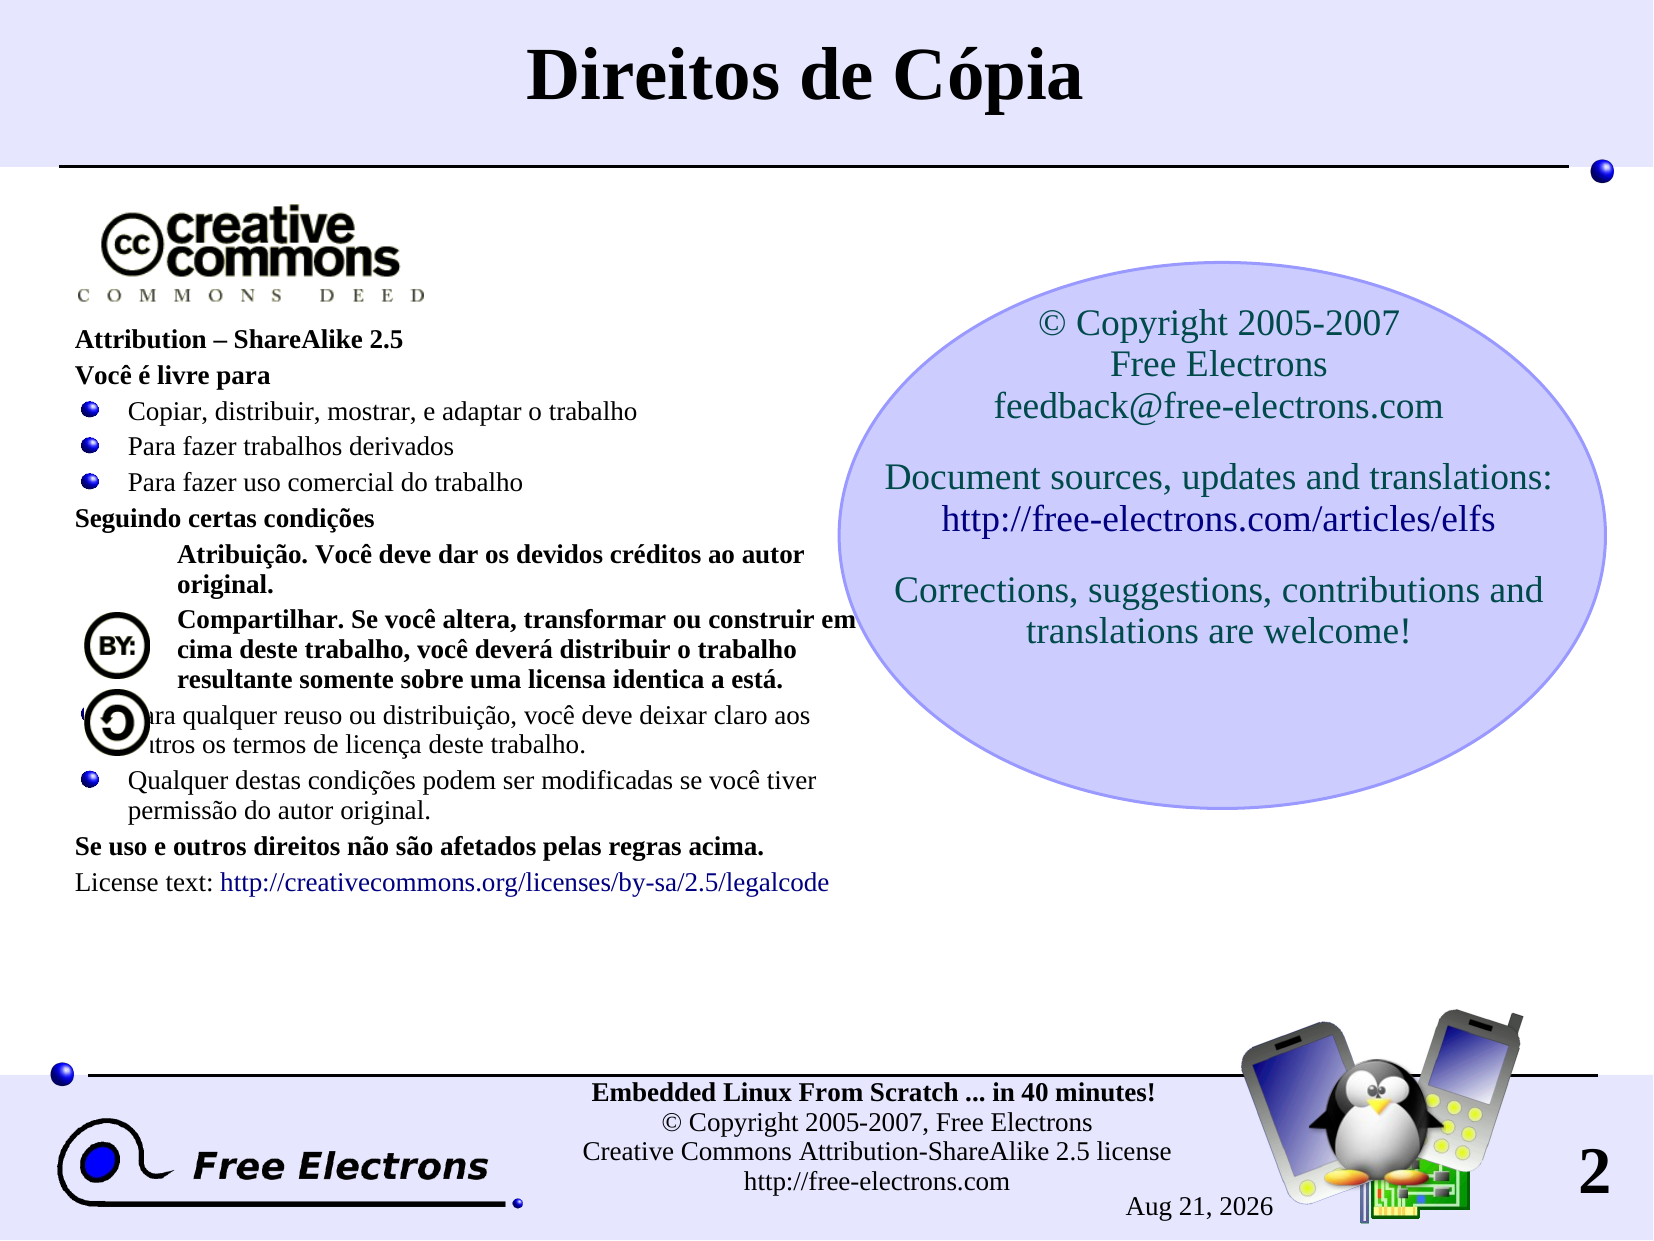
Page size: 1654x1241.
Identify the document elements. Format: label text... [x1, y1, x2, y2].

text_box [839, 440, 863, 631]
title Direitos de Cópia [60, 25, 1551, 124]
list © Copyright 2005-2007 Free Electrons feedback@free-electrons.com Document sources, updates and translations: http://free-electrons.com/articles/elfs Corrections, suggestions, contributions and translations are welcome! [863, 301, 1557, 726]
text_box [947, 726, 1497, 809]
list Attribution – ShareAlike 2.5 Você é livre para Copiar, distribuir, mostrar, e adaptar o trabalho Para fazer trabalhos derivados Para fazer uso comercial do trabalho Seguindo certas condições Atribuição. Você deve dar os devidos créditos ao autor original. Compartilhar. Se você altera, transformar ou construir em cima deste trabalho, você deverá distribuir o trabalho resultante somente sobre uma licensa identica a está. Para qualquer reuso ou distribuição, você deve deixar claro aos outros os termos de licença deste trabalho. Qualquer destas condições podem ser modificadas se você tiver permissão do autor original. Se uso e outros direitos não são afetados pelas regras acima. License text: http://creativecommons.org/licenses/by-sa/2.5/legalcode [56, 324, 884, 1053]
text_box [1557, 402, 1606, 669]
text_box [1025, 262, 1419, 301]
picture [1225, 983, 1538, 1241]
picture [84, 689, 150, 756]
picture [78, 204, 424, 303]
picture [84, 612, 150, 679]
picture [50, 1107, 527, 1216]
